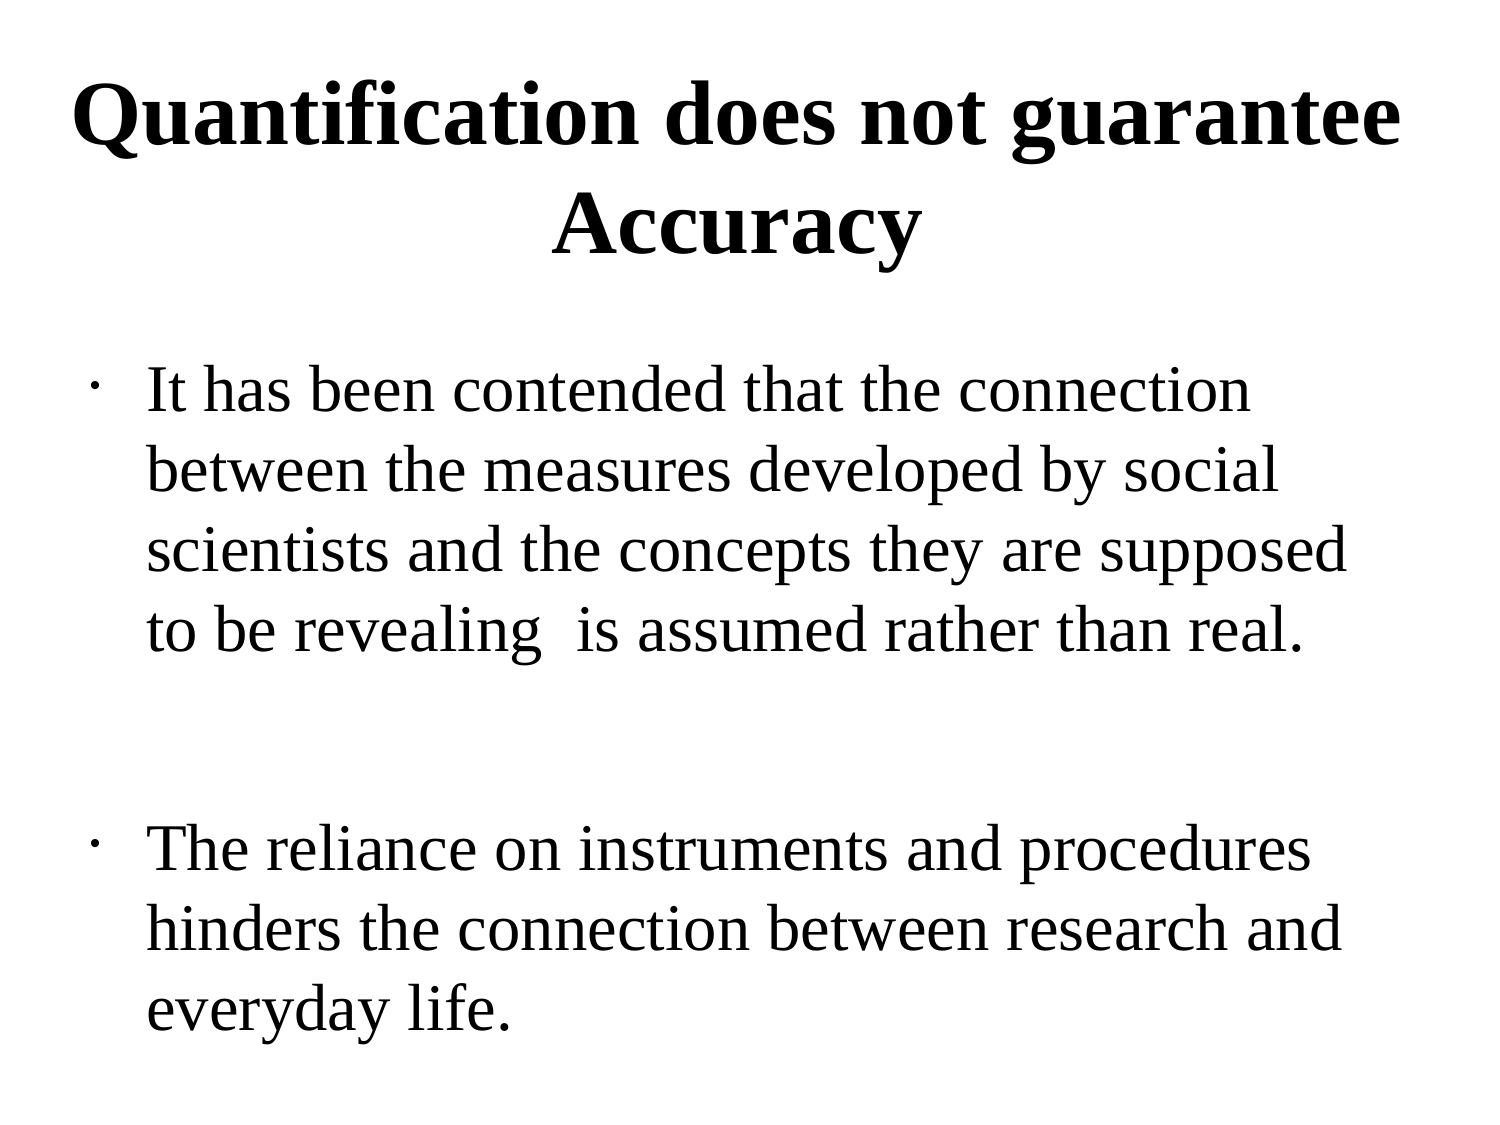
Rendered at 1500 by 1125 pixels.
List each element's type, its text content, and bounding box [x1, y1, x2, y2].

title Quantification does not guarantee Accuracy [0, 45, 1475, 288]
list It has been contended that the connection between the measures developed by social scientists and the concepts they are supposed to be revealing is assumed rather than real. The reliance on instruments and procedures hinders the connection between research and everyday life. [75, 337, 1425, 1075]
